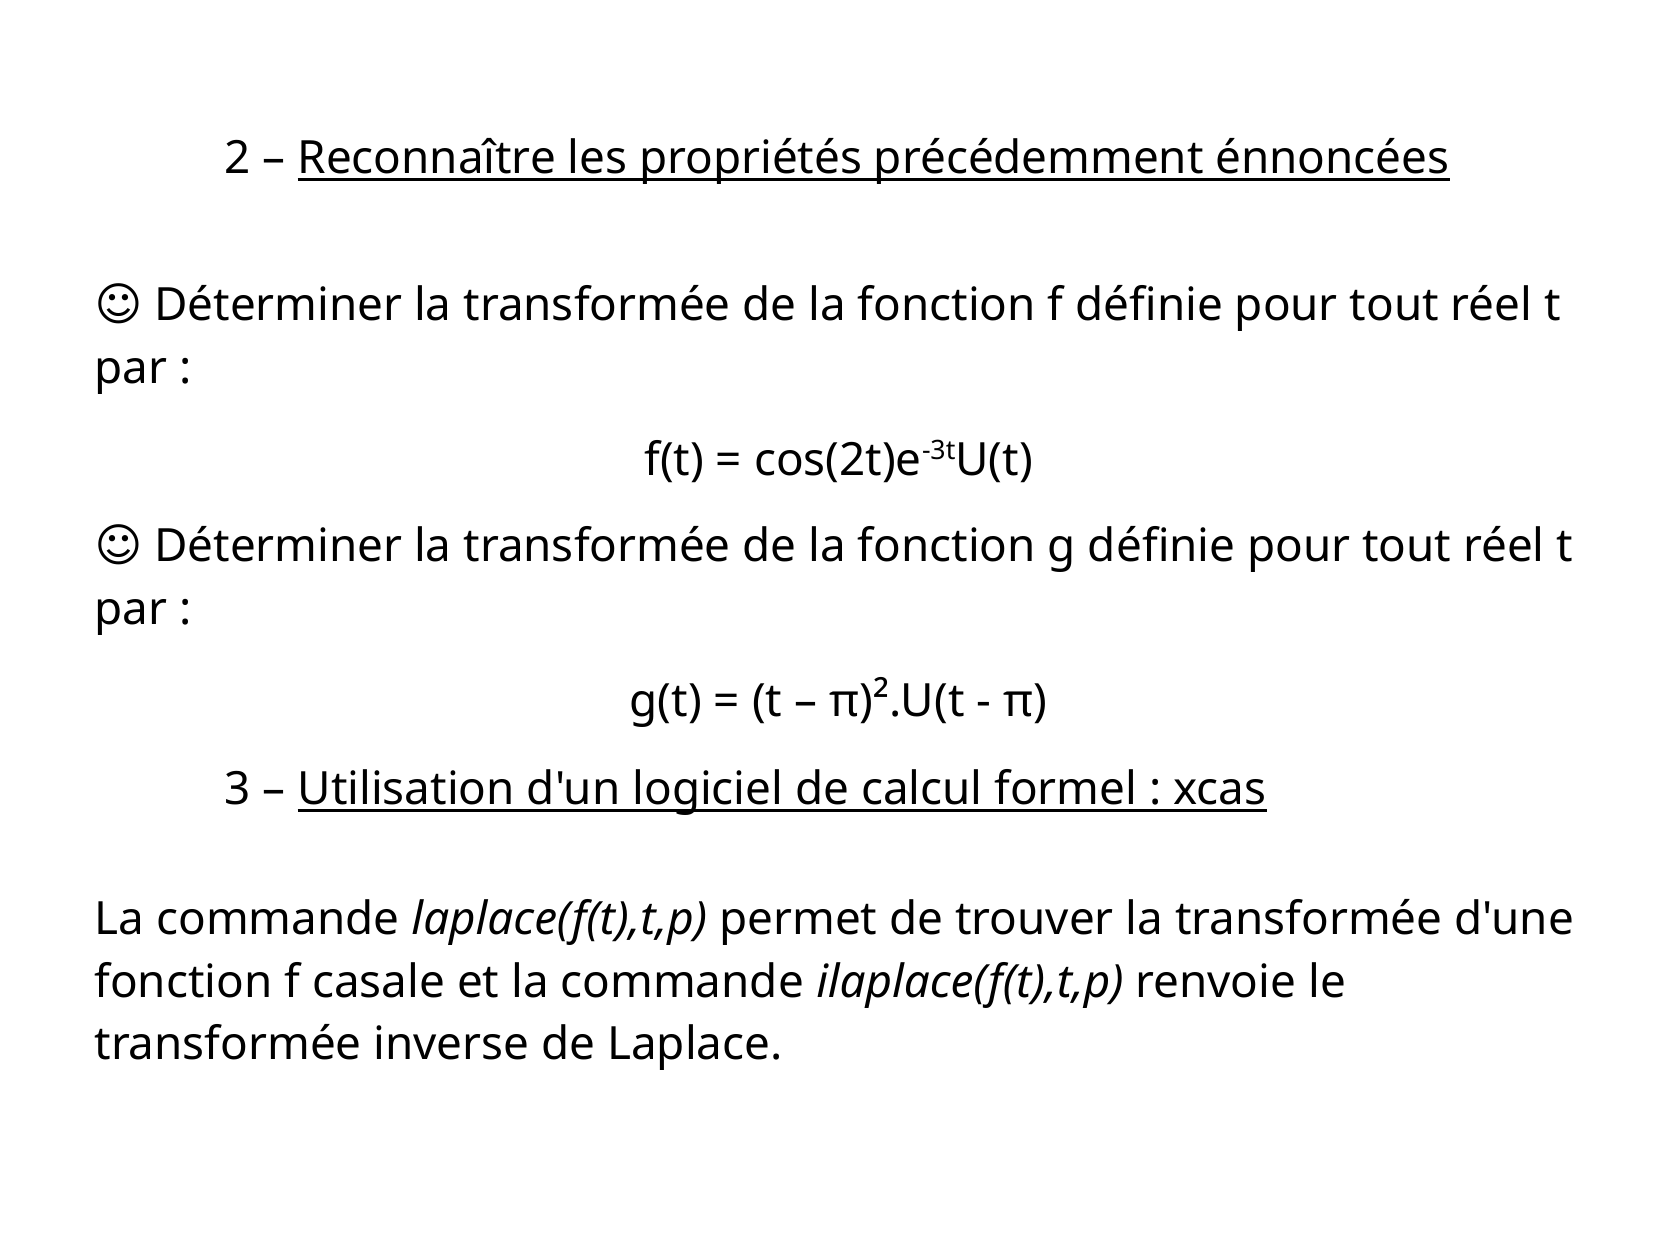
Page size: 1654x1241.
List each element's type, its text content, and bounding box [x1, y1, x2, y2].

list 3 – Utilisation d'un logiciel de calcul formel : xcas [82, 755, 1571, 950]
list 2 – Reconnaître les propriétés précédemment énnoncées [82, 124, 1571, 319]
list ☺ Déterminer la transformée de la fonction f définie pour tout réel t par : f(t) = cos(2t)e-3tU(t) [94, 271, 1583, 504]
list La commande laplace(f(t),t,p) permet de trouver la transformée d'une fonction f casale et la commande ilaplace(f(t),t,p) renvoie le transformée inverse de Laplace. [94, 885, 1583, 1146]
list ☺ Déterminer la transformée de la fonction g définie pour tout réel t par : g(t) = (t – π)².U(t - π) [94, 512, 1583, 745]
